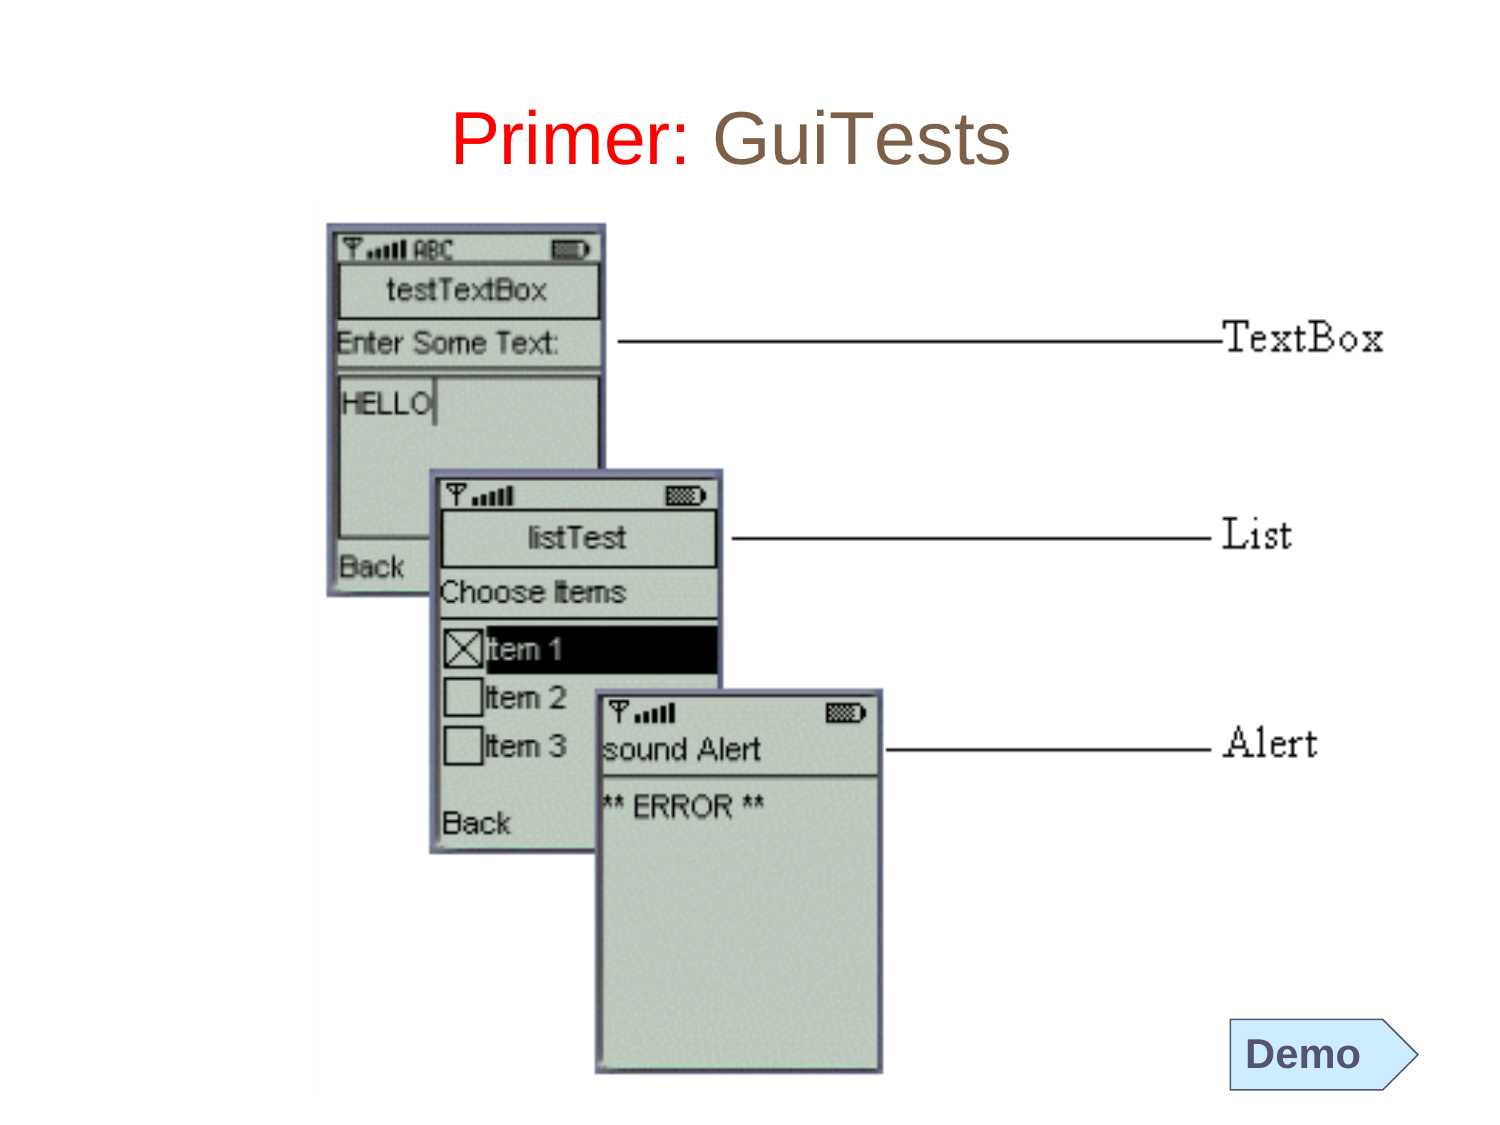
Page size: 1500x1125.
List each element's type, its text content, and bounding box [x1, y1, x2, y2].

picture [316, 204, 1395, 1095]
text_box Demo [1230, 1019, 1418, 1090]
title Primer: GuiTests [93, 0, 1369, 188]
